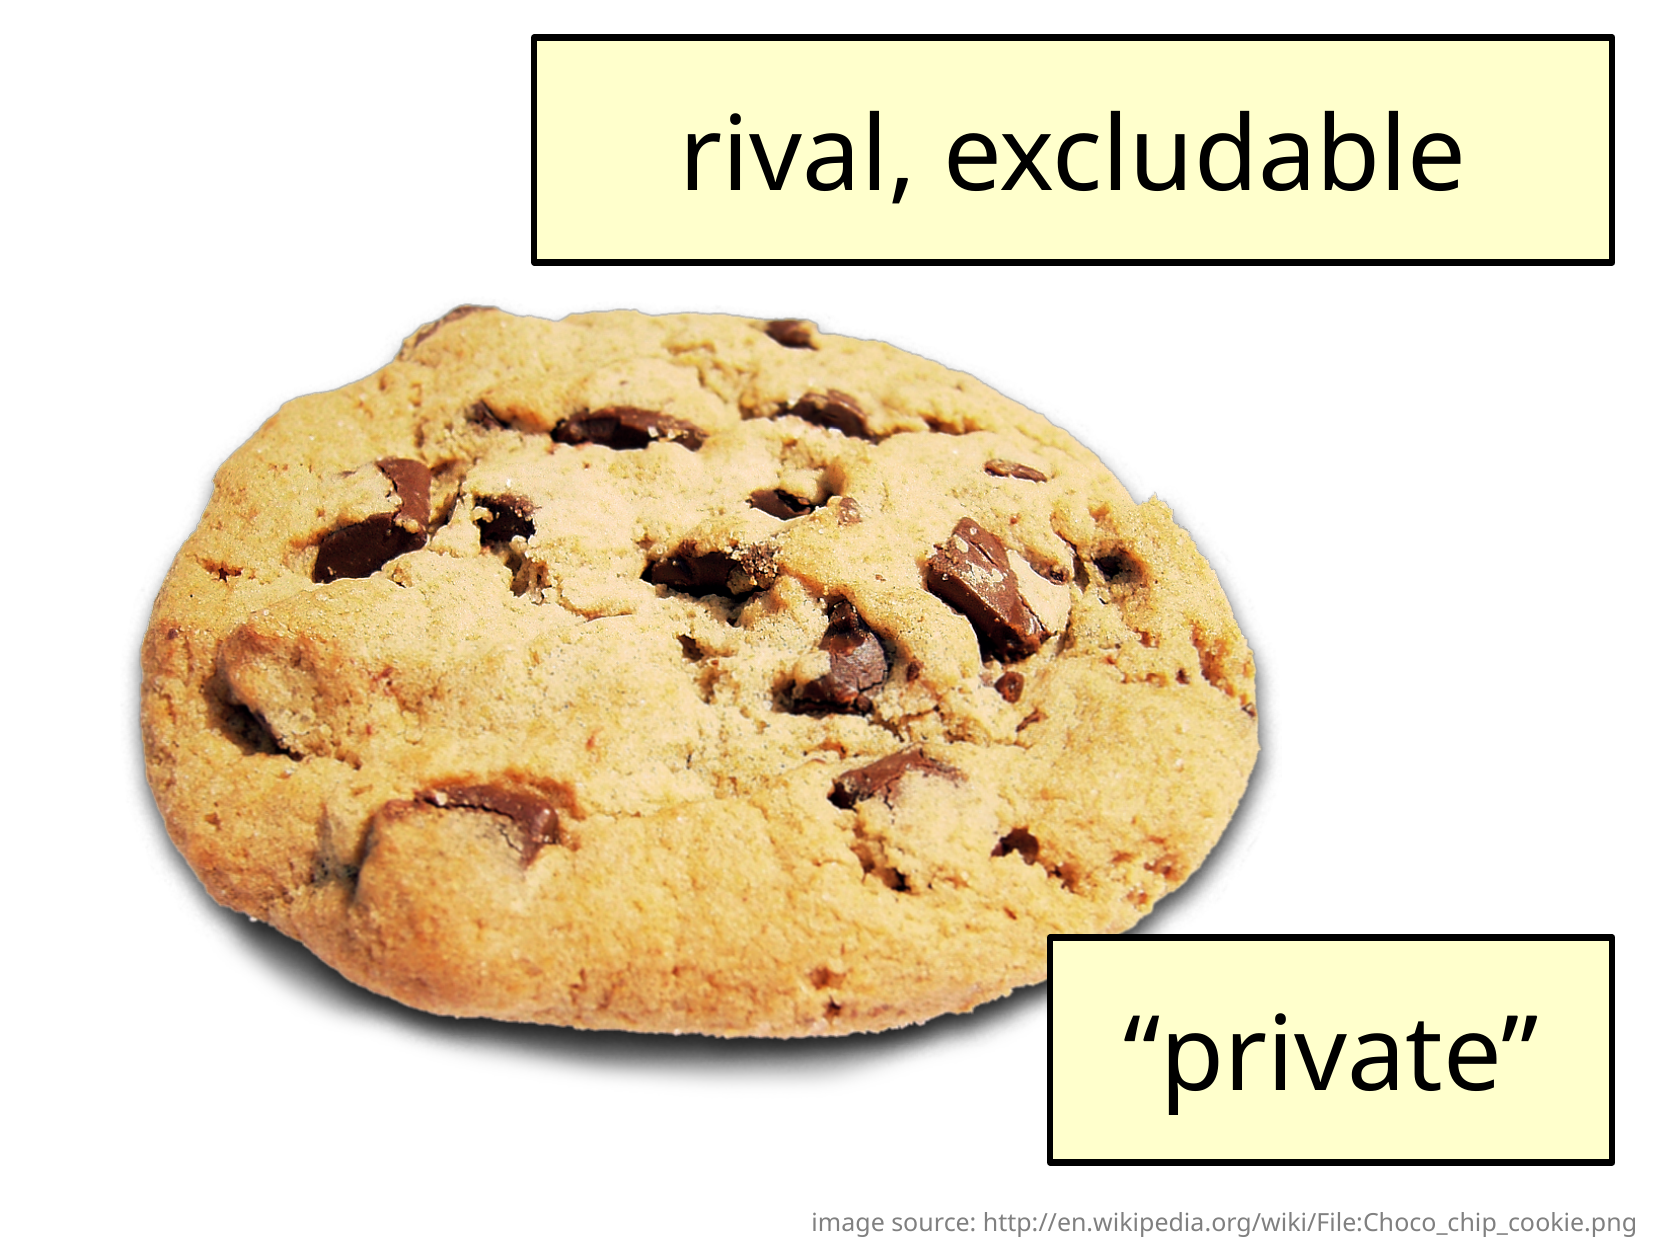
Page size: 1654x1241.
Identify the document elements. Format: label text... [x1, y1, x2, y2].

text_box image source: http://en.wikipedia.org/wiki/File:Choco_chip_cookie.png [405, 1197, 1654, 1241]
text_box “private” [1049, 937, 1613, 1163]
picture [81, 280, 1282, 1116]
text_box rival, excludable [534, 37, 1613, 263]
